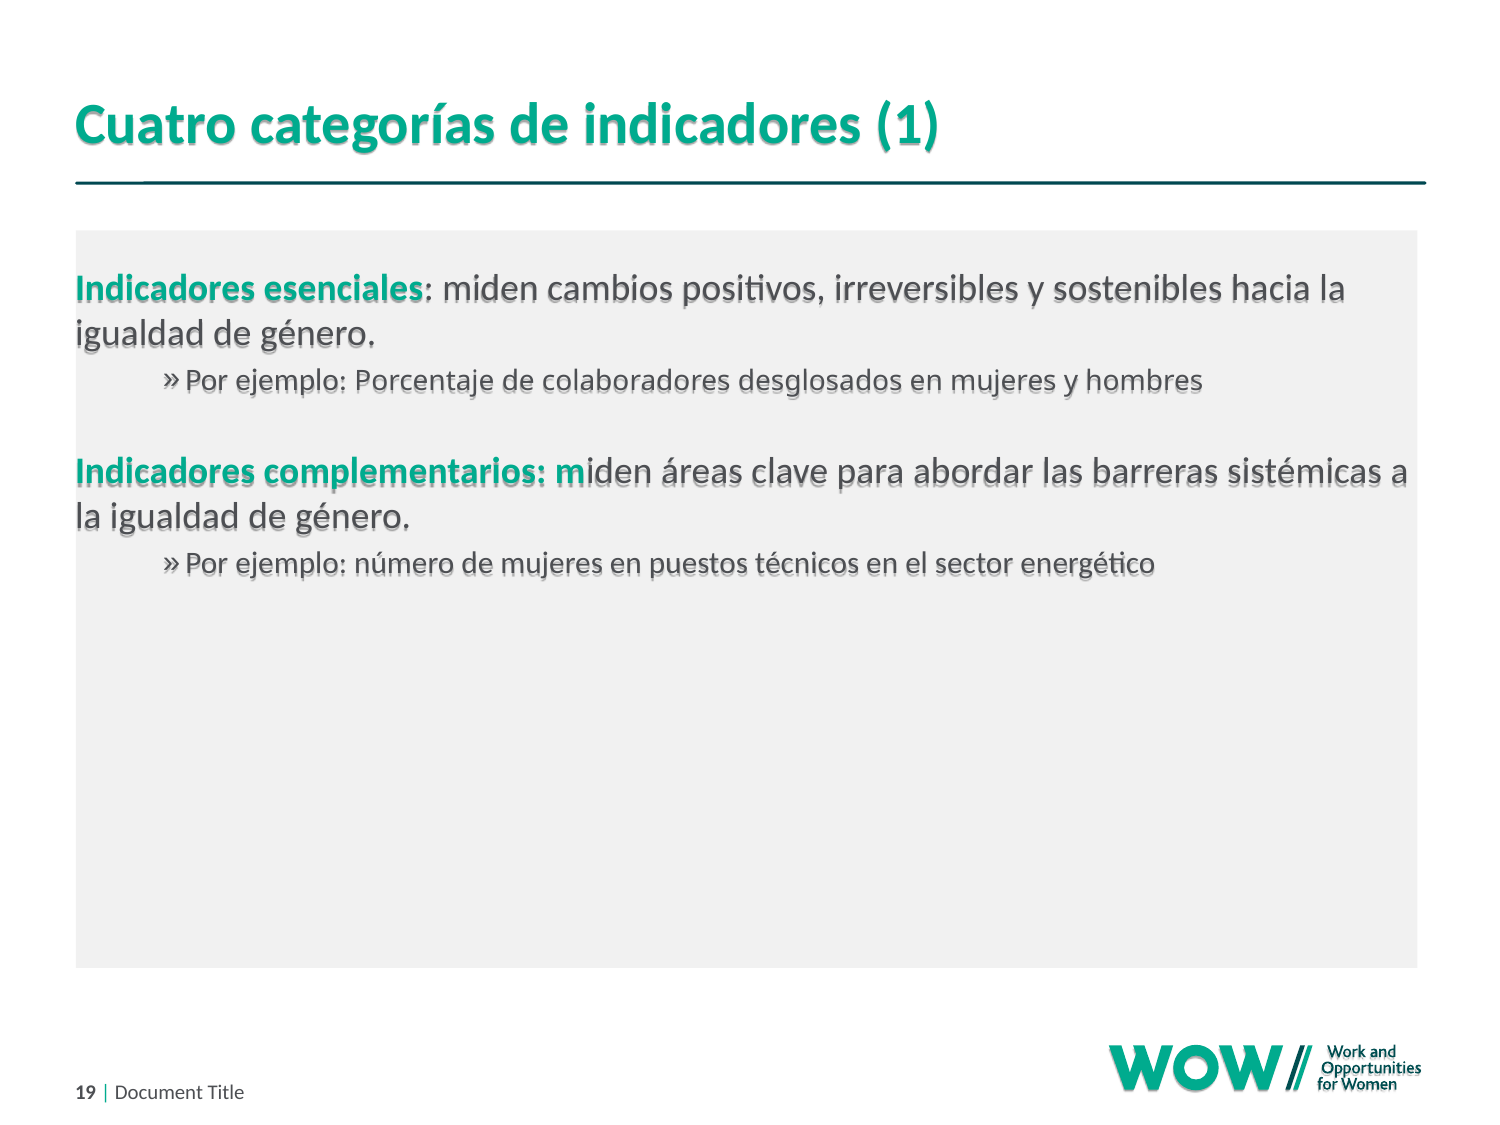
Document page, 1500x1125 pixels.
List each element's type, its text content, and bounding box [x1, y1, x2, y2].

text_box 19 | Document Title [75, 1045, 426, 1106]
title Cuatro categorías de indicadores (1) [75, 41, 1424, 156]
text_box [75, 230, 1418, 968]
list Indicadores esenciales: miden cambios positivos, irreversibles y sostenibles hacia la igualdad de género. Por ejemplo: Porcentaje de colaboradores desglosados en mujeres y hombres Indicadores complementarios: miden áreas clave para abordar las barreras sistémicas a la igualdad de género. Por ejemplo: número de mujeres en puestos técnicos en el sector energético [130, 288, 1272, 955]
